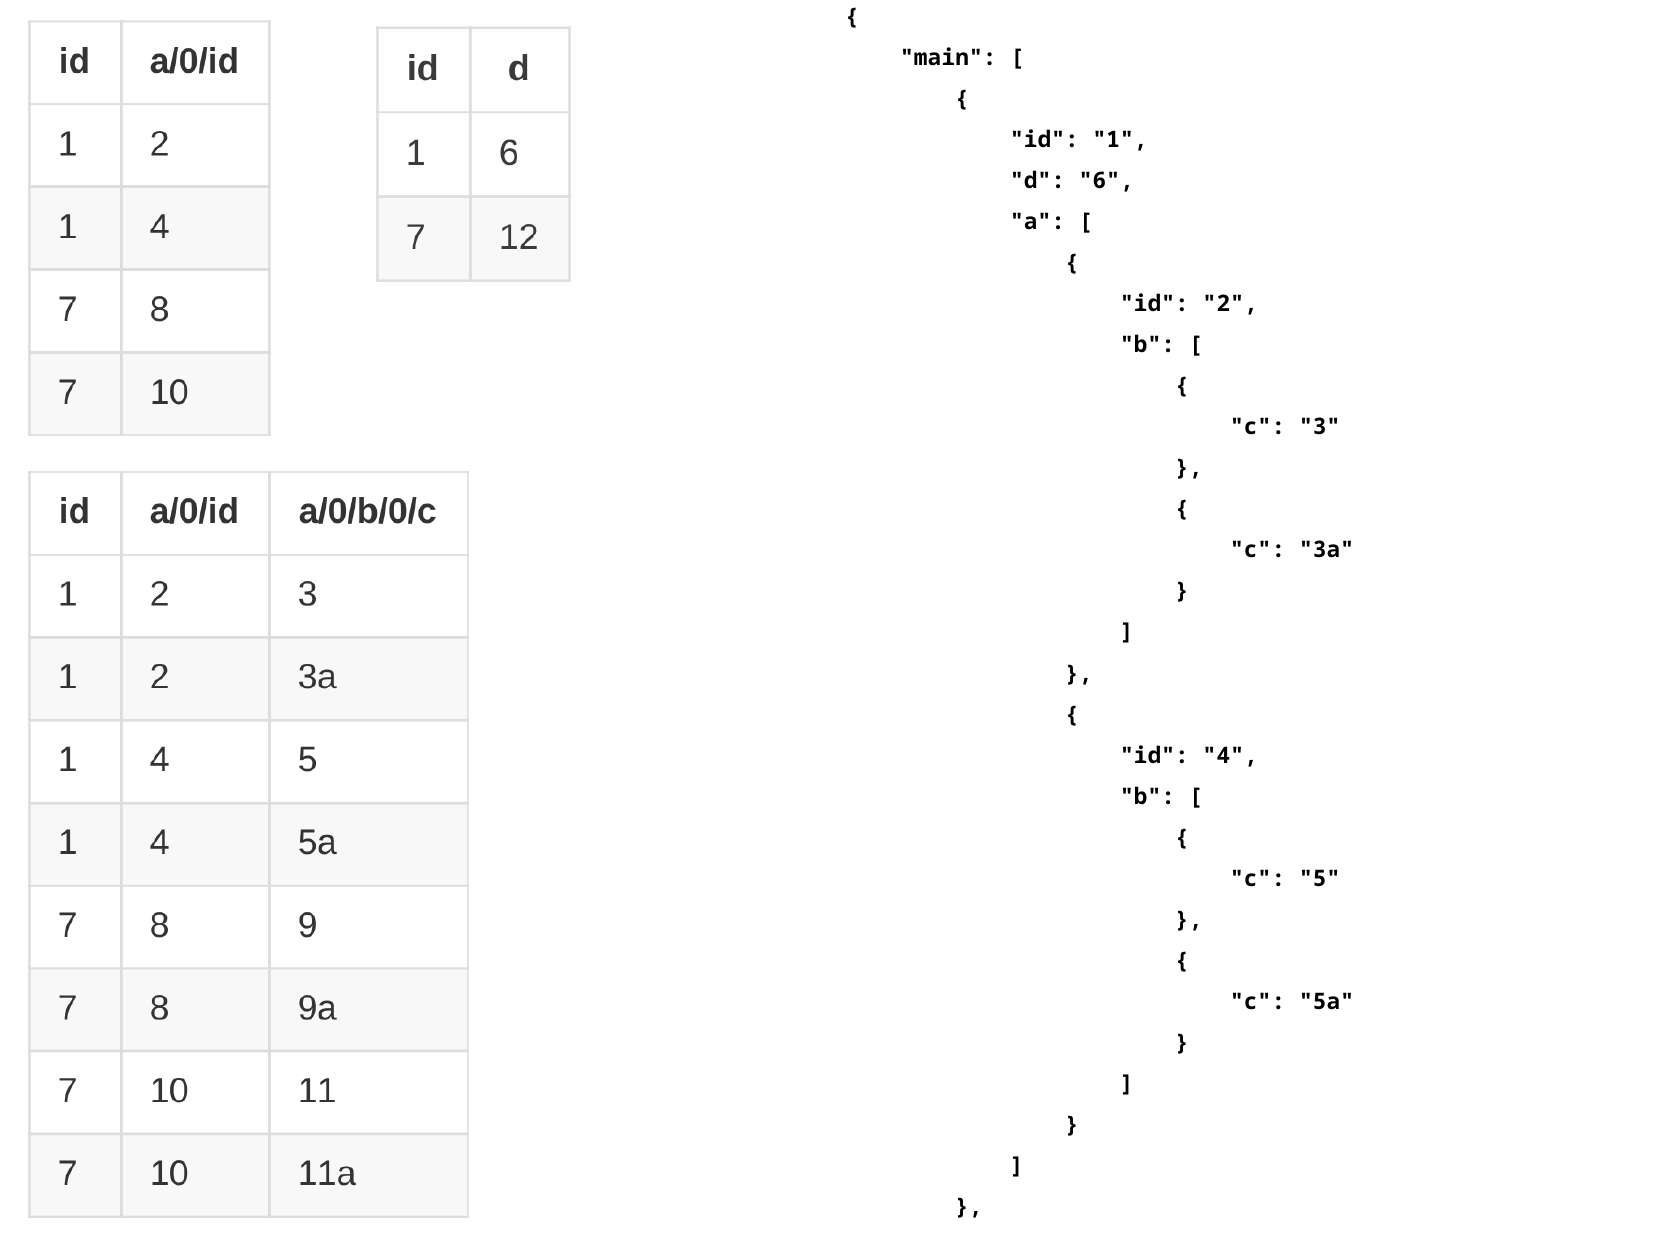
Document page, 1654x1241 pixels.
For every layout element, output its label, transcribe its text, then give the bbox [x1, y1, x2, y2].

list { "main": [ { "id": "1", "d": "6", "a": [ { "id": "2", "b": [ { "c": "3" }, { "c": "3a" } ] }, { "id": "4", "b": [ { "c": "5" }, { "c": "5a" } ] } ] }, [845, 0, 1587, 1232]
picture [13, 0, 602, 1241]
